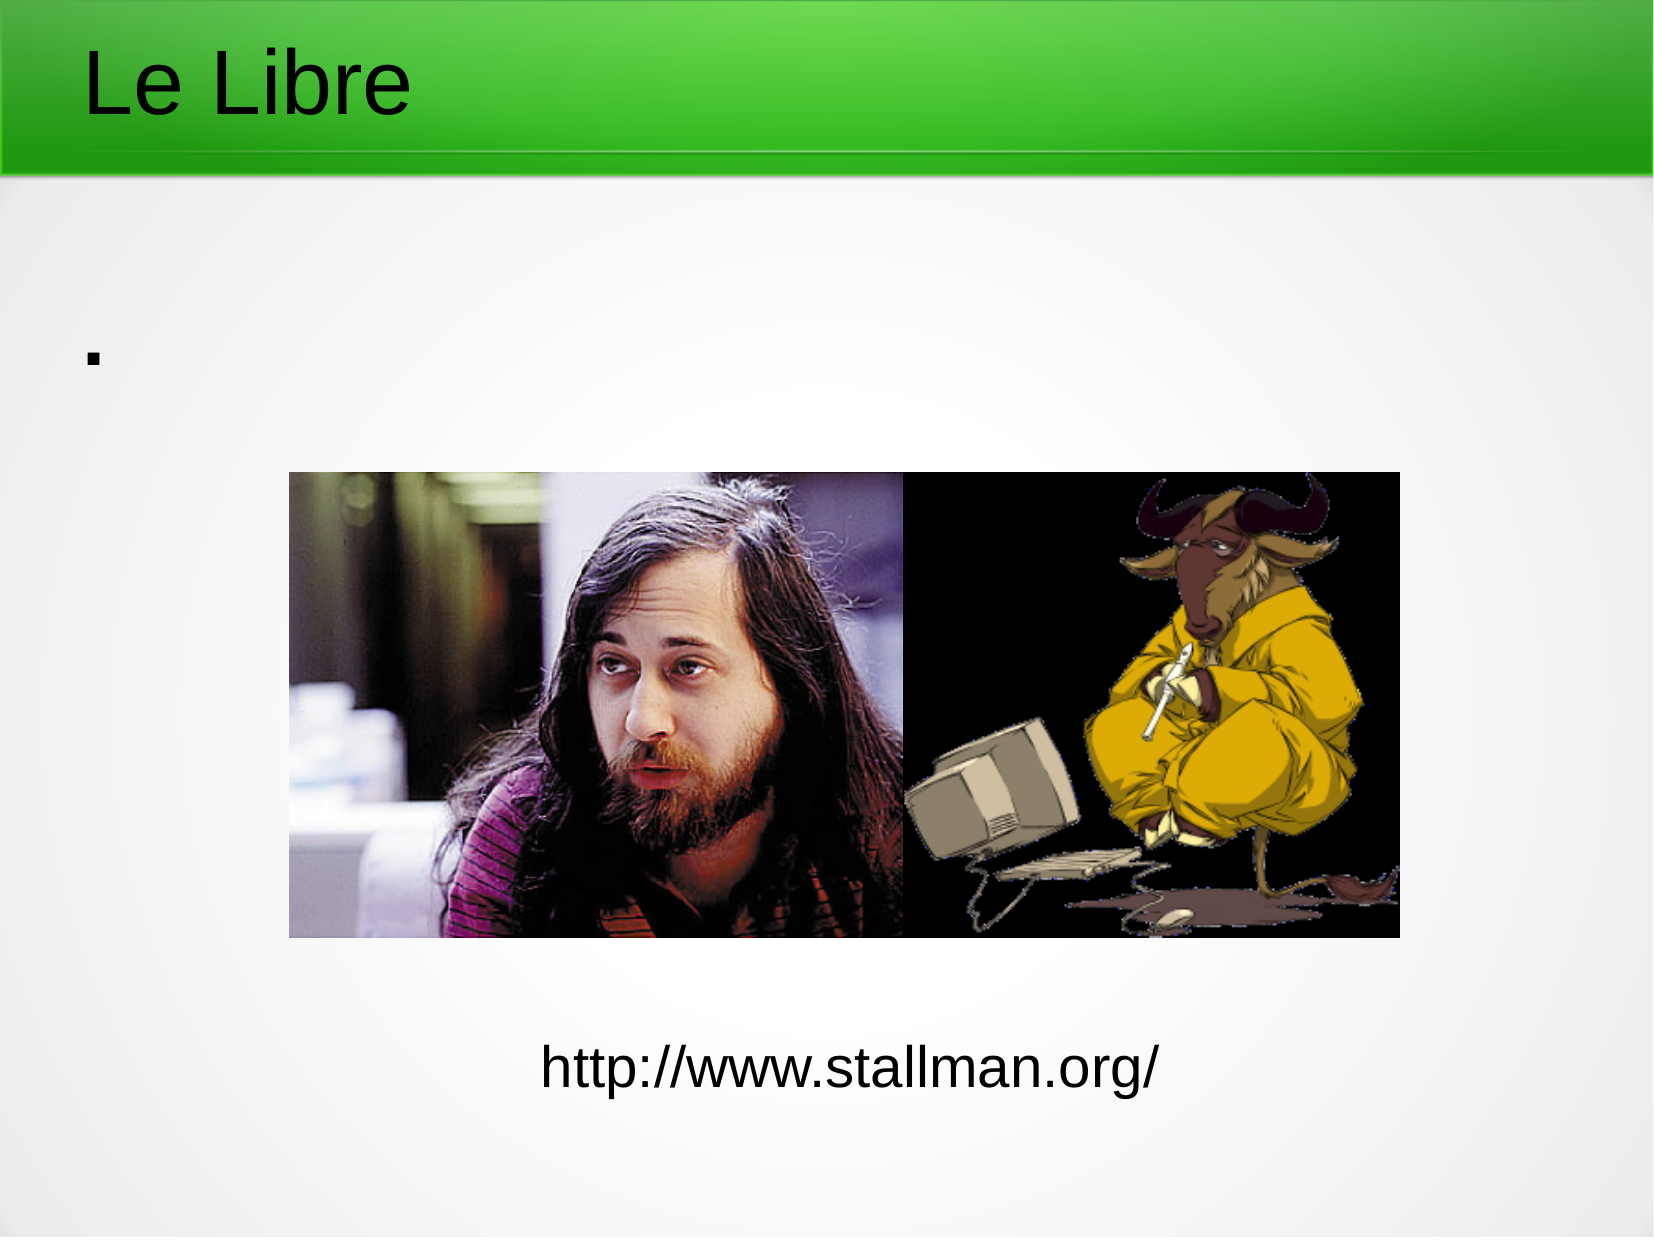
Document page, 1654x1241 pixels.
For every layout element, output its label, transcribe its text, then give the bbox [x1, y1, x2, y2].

text_box http://www.stallman.org/ [283, 1027, 1418, 1108]
picture [0, 0, 1654, 1237]
subtitle . [82, 290, 1571, 1010]
title Le Libre [82, 11, 1571, 154]
